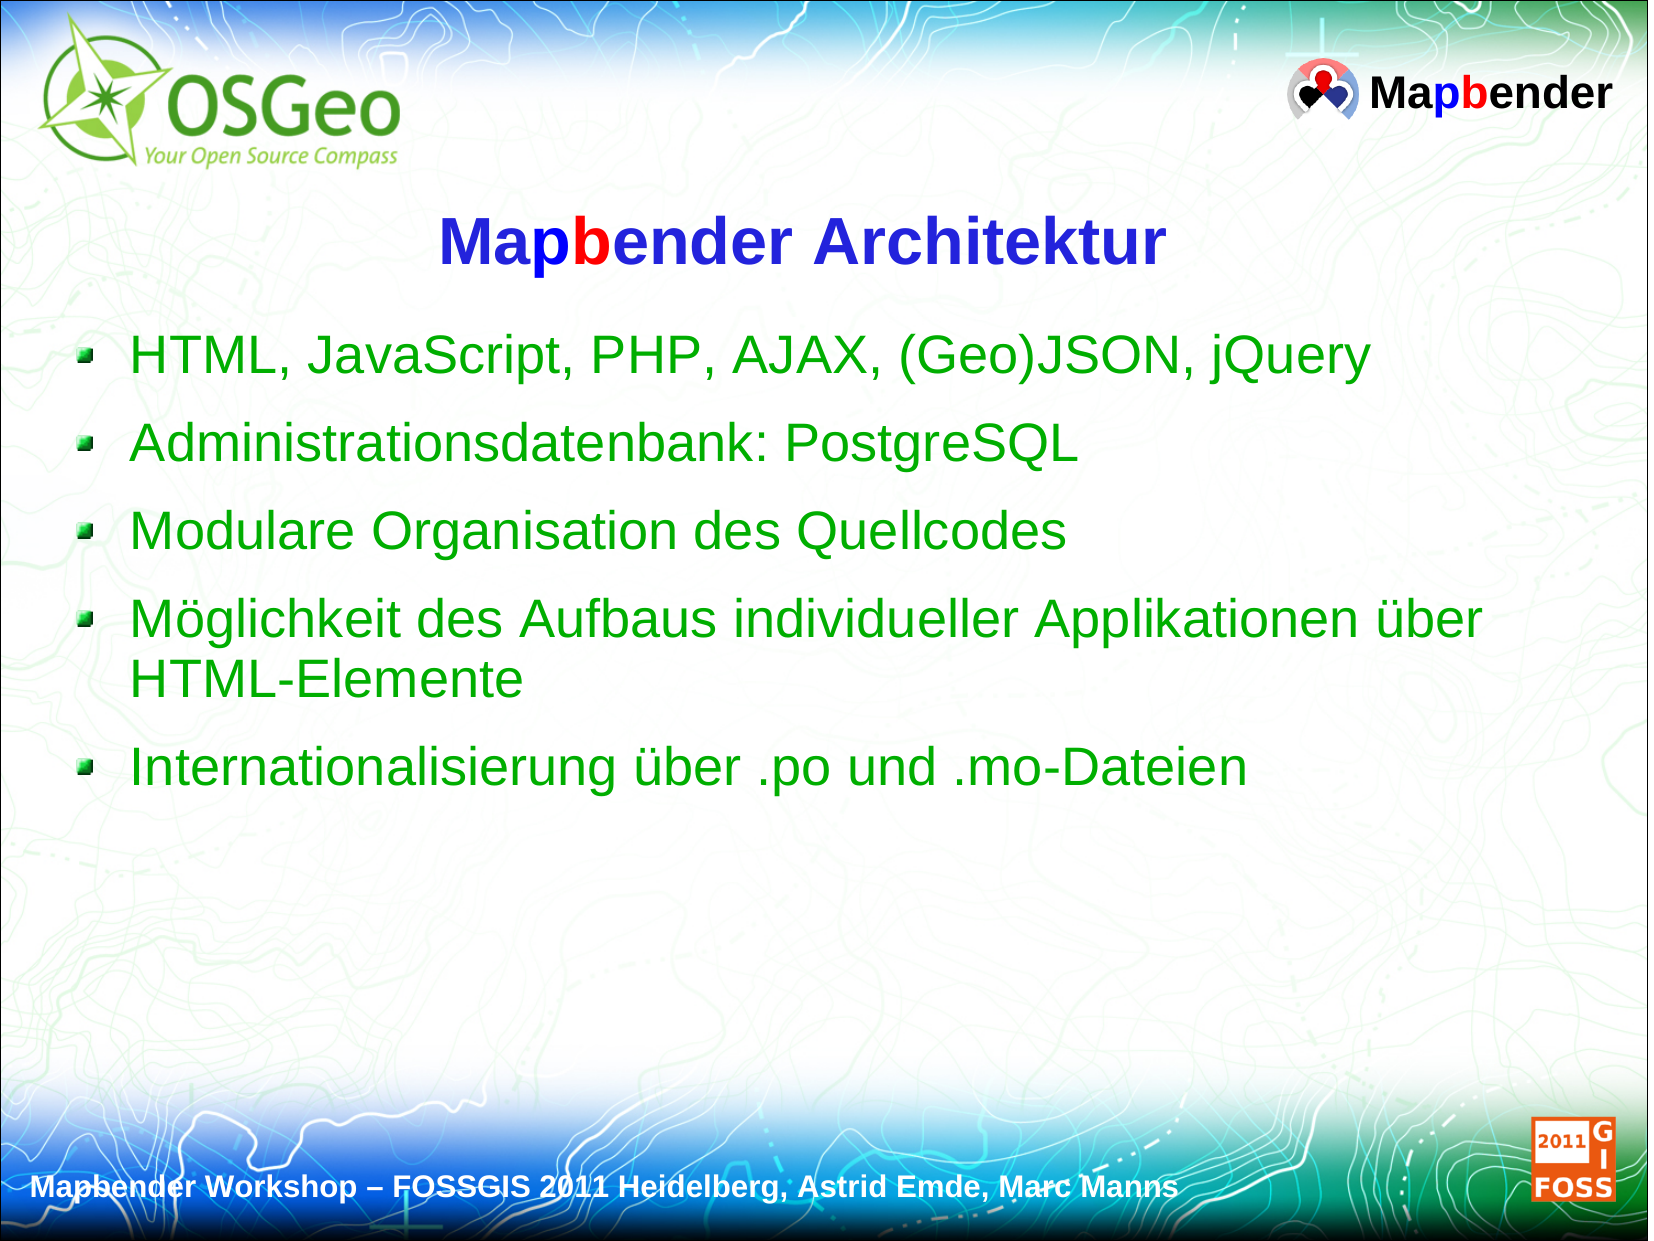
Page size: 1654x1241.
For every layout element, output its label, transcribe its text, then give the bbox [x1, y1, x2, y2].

title Mapbender Architektur [59, 153, 1548, 324]
picture [1, 1, 1647, 1240]
list HTML, JavaScript, PHP, AJAX, (Geo)JSON, jQuery Administrationsdatenbank: PostgreSQL Modulare Organisation des Quellcodes Möglichkeit des Aufbaus individueller Applikationen über HTML-Elemente Internationalisierung über .po und .mo-Dateien [59, 324, 1548, 1144]
